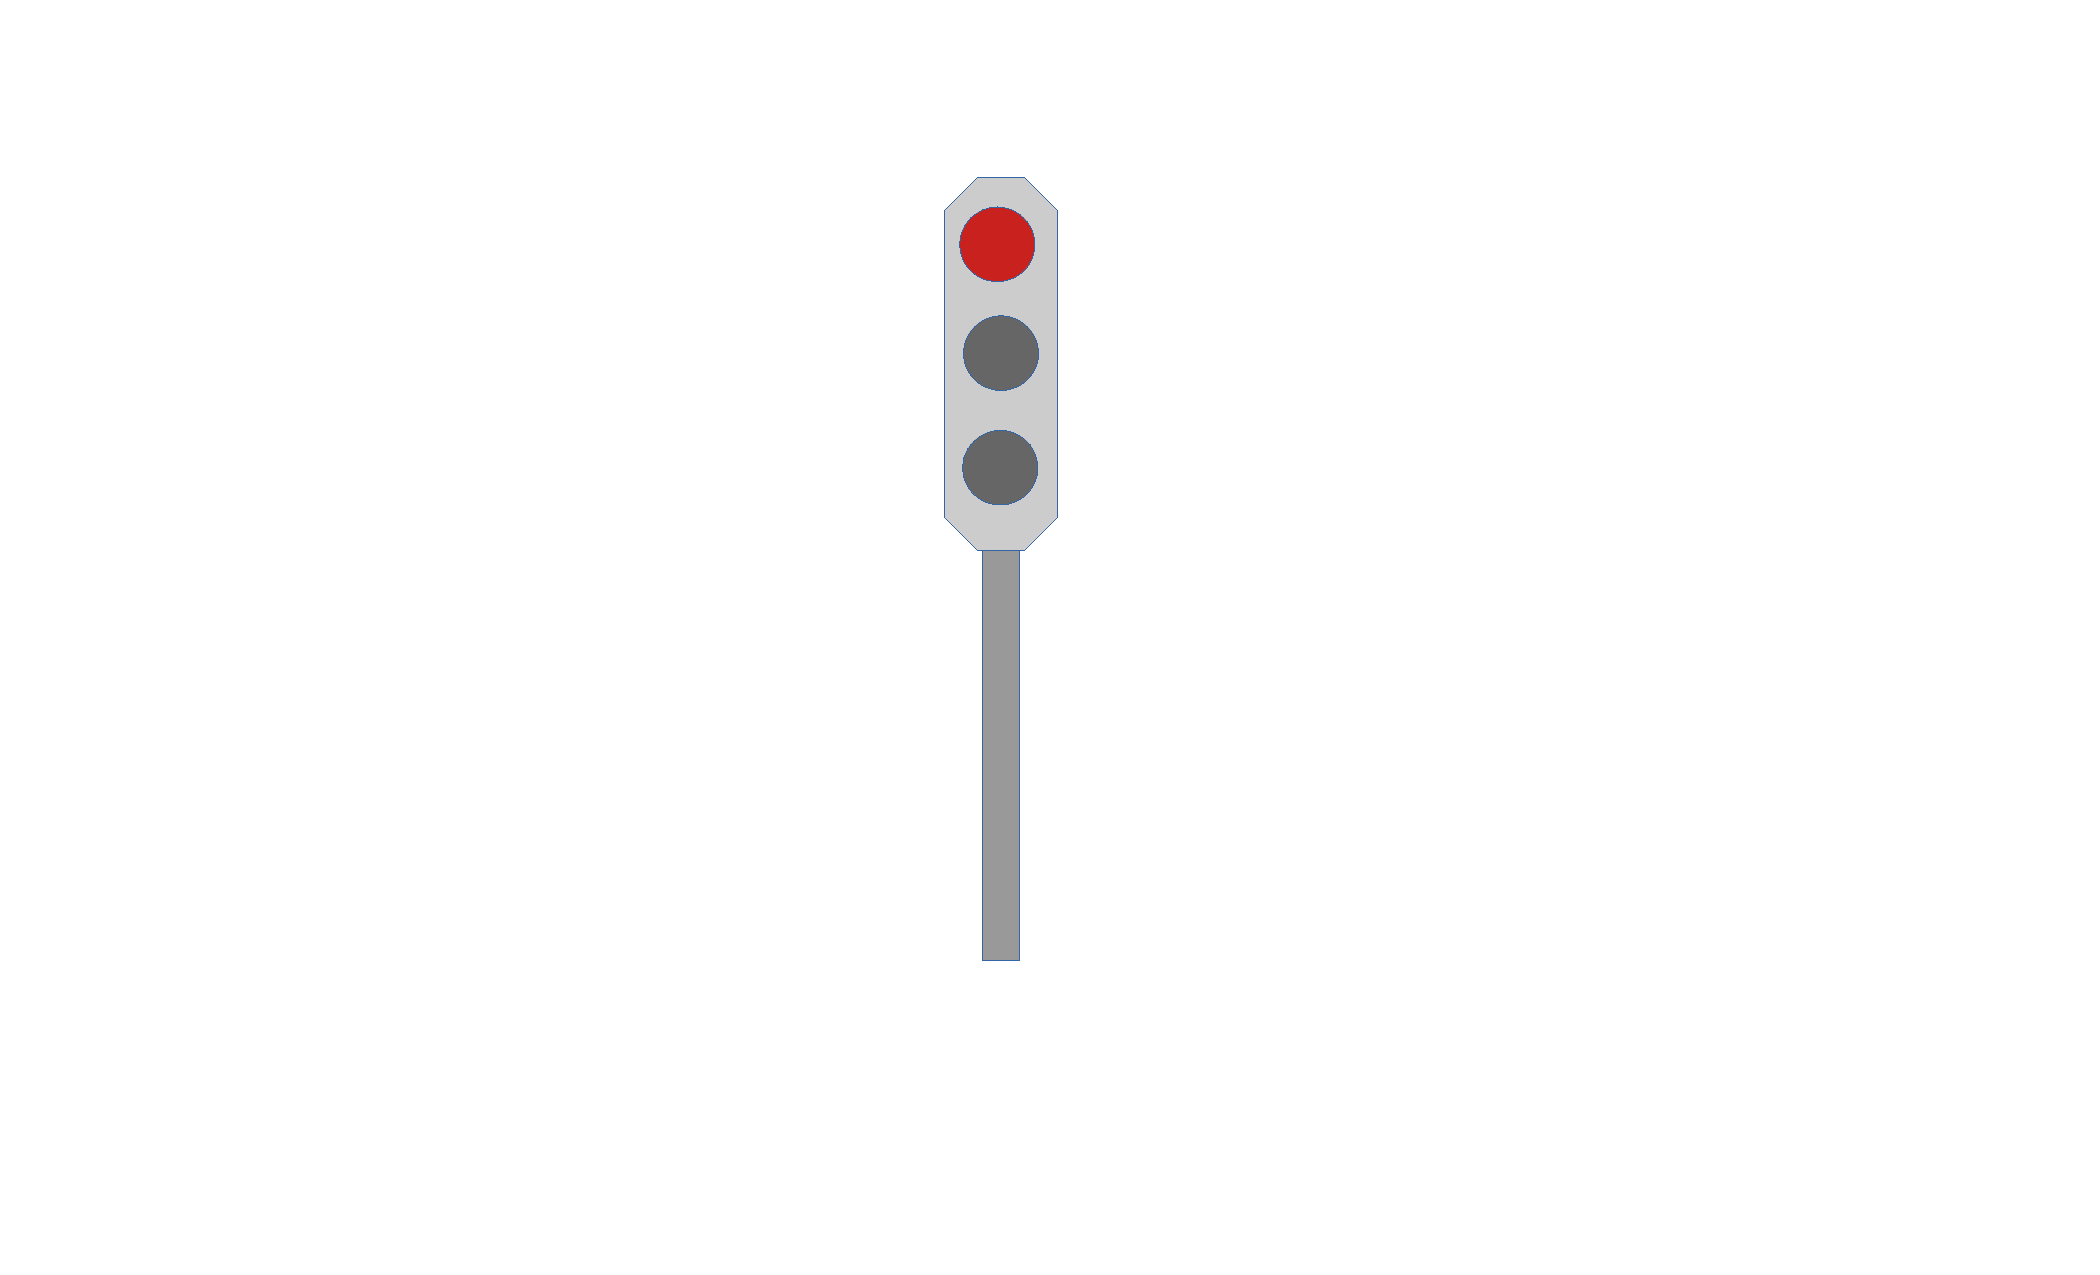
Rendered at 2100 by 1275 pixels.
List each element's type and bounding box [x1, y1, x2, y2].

text_box [944, 177, 1058, 961]
